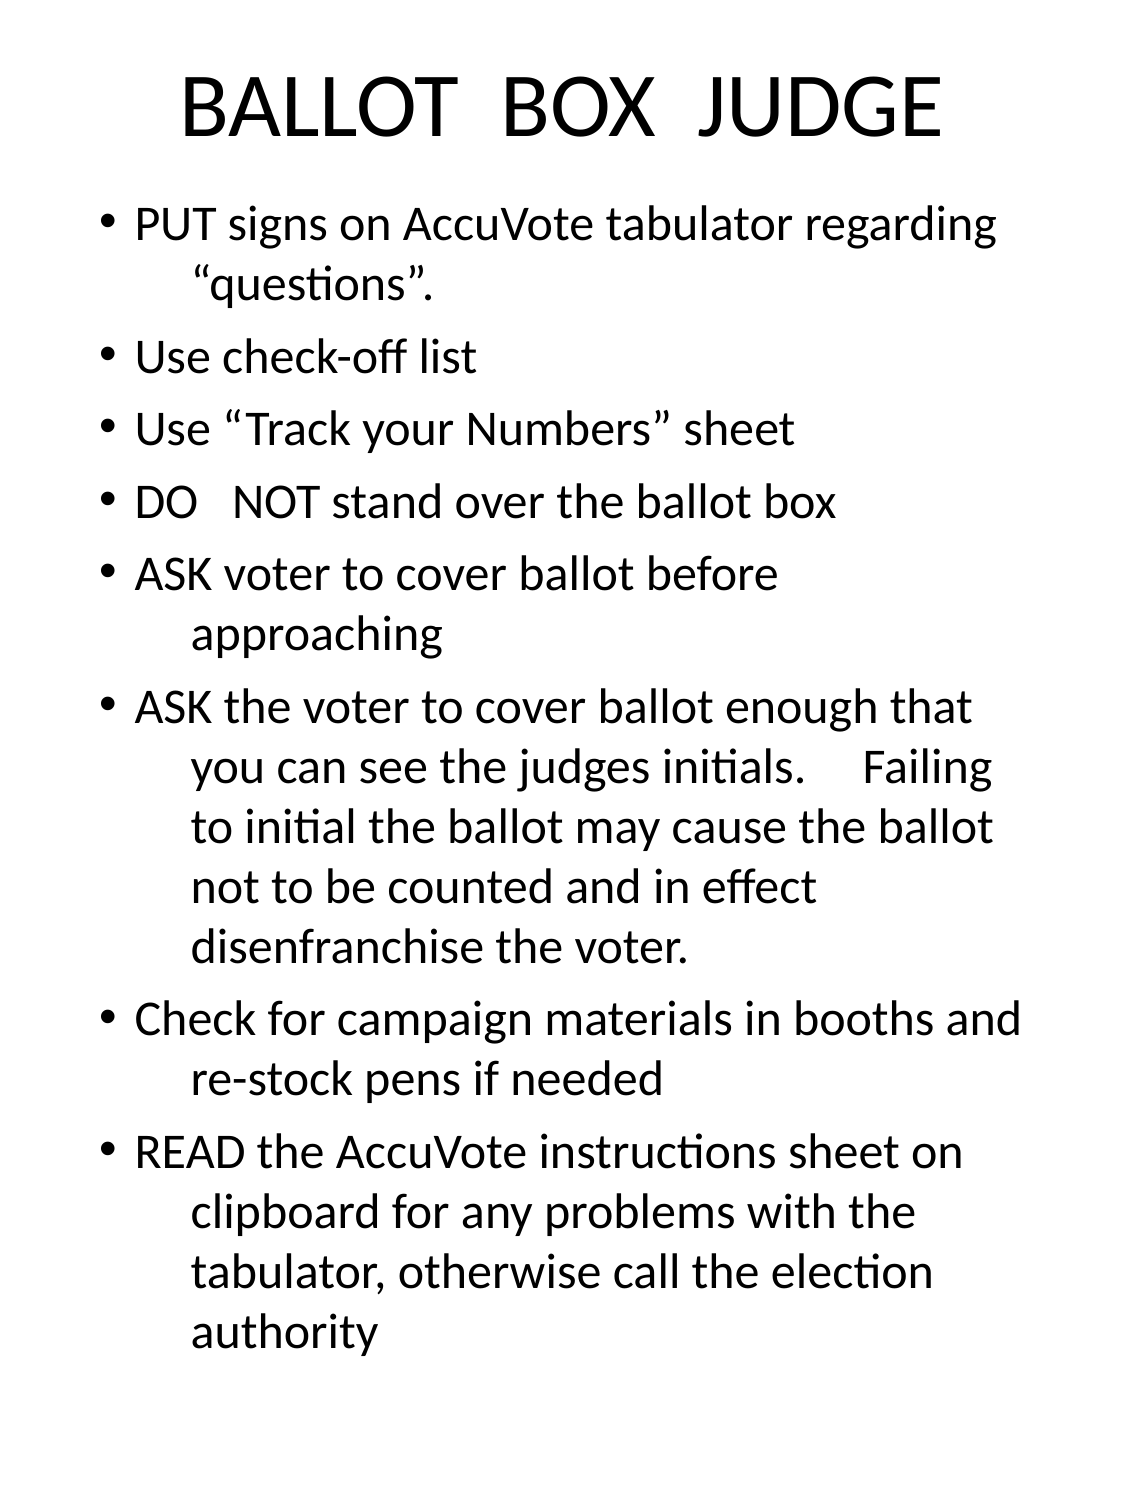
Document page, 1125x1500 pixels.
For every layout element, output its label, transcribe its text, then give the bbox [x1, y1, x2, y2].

text_box BALLOT BOX JUDGE [84, 0, 1041, 183]
text_box PUT signs on AccuVote tabulator regarding “questions”. Use check-off list Use “Track your Numbers” sheet DO NOT stand over the ballot box ASK voter to cover ballot before approaching ASK the voter to cover ballot enough that you can see the judges initials. Failing to initial the ballot may cause the ballot not to be counted and in effect disenfranchise the voter. Check for campaign materials in booths and re-stock pens if needed READ the AccuVote instructions sheet on clipboard for any problems with the tabulator, otherwise call the election authority [84, 183, 1041, 1334]
